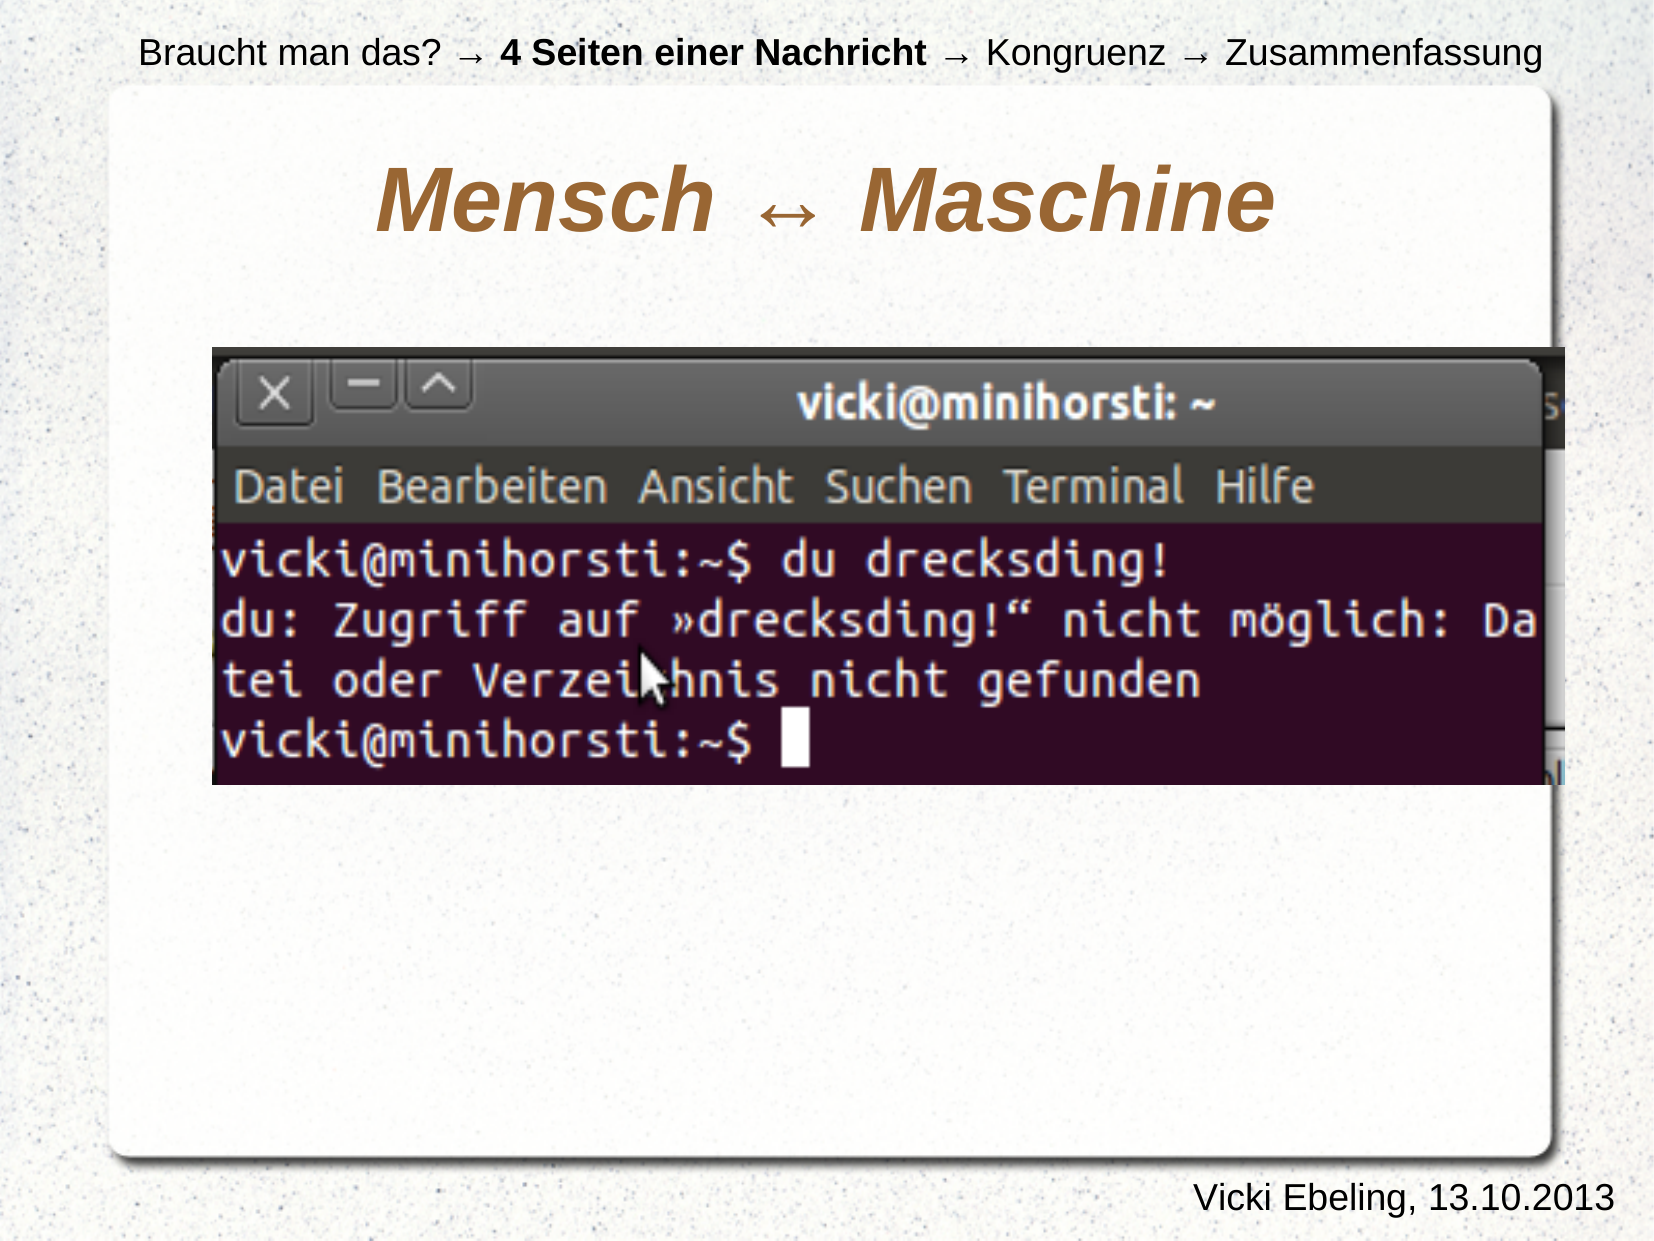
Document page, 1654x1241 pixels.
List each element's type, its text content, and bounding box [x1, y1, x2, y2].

text_box Braucht man das? → 4 Seiten einer Nachricht → Kongruenz → Zusammenfassung [123, 23, 1559, 81]
picture [0, 0, 1654, 1241]
title Mensch ↔ Maschine [118, 96, 1536, 304]
text_box Vicki Ebeling, 13.10.2013 [1178, 1169, 1630, 1227]
